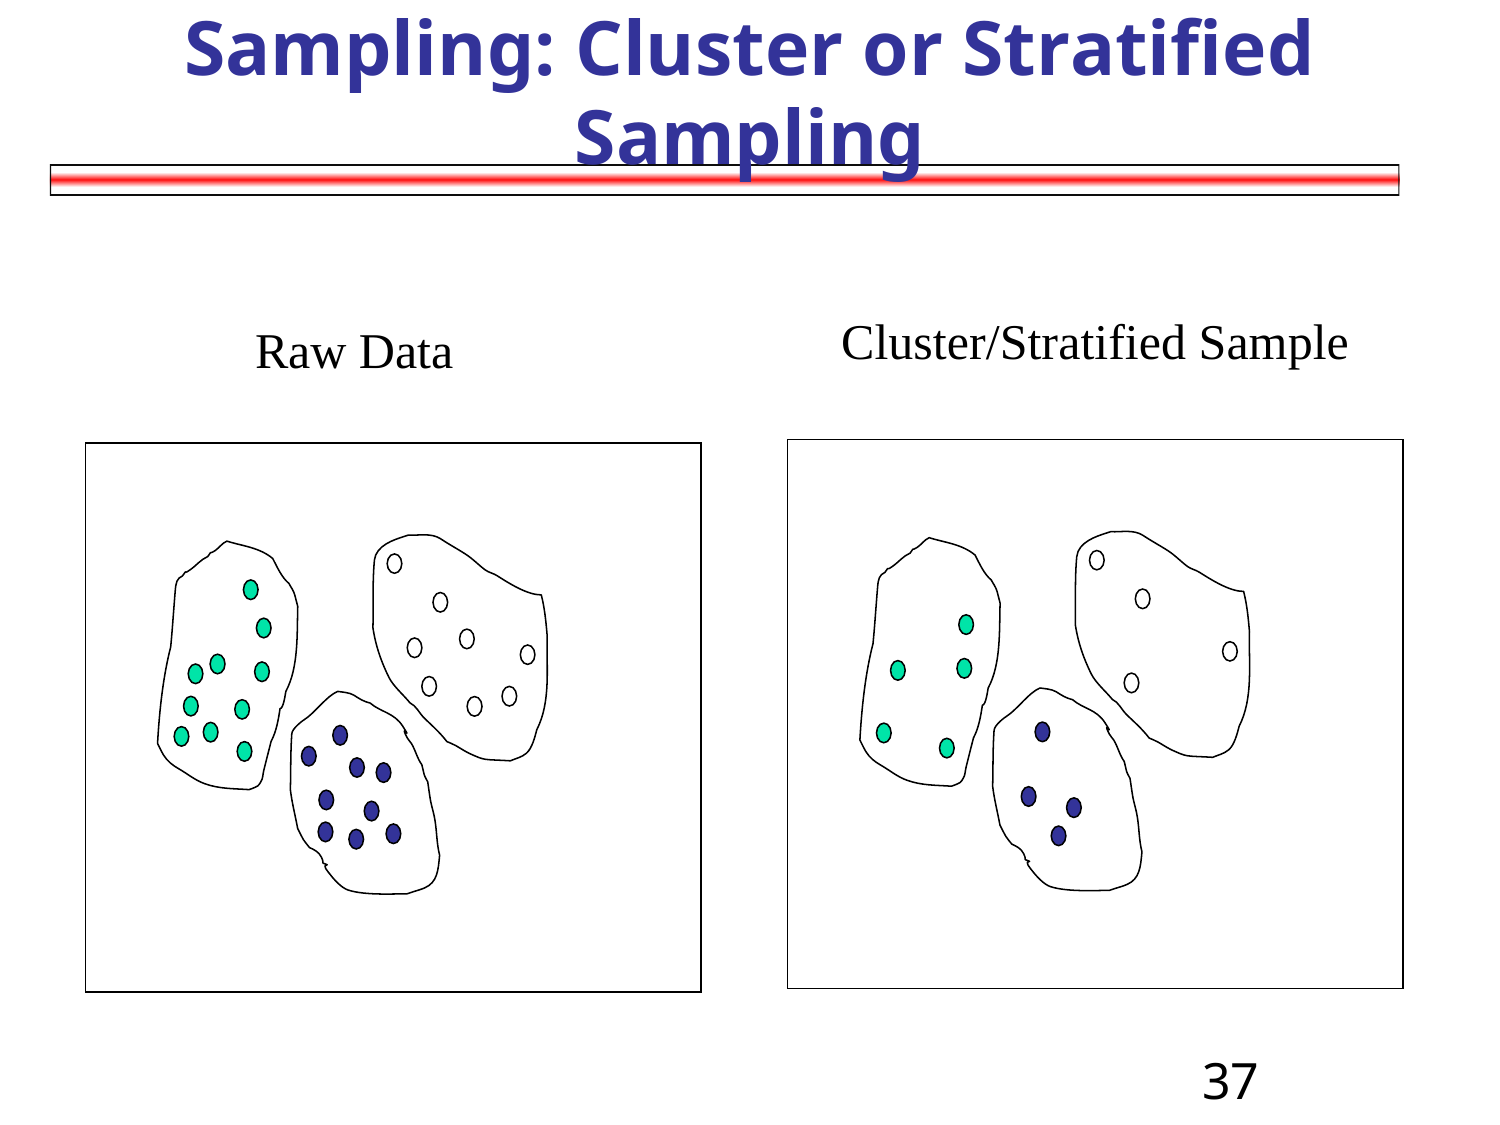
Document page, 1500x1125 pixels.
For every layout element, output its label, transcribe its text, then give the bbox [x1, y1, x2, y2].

text_box [1066, 797, 1082, 818]
text_box [1021, 786, 1036, 807]
text_box Raw Data [240, 311, 482, 387]
text_box [348, 829, 364, 849]
text_box [1135, 589, 1150, 609]
text_box [376, 762, 391, 783]
text_box [349, 757, 365, 778]
text_box [467, 696, 483, 717]
text_box [318, 790, 334, 810]
title Sampling: Cluster or Stratified Sampling [37, 0, 1463, 188]
text_box <number> [1187, 1062, 1500, 1125]
text_box [1035, 722, 1050, 742]
text_box [1051, 826, 1066, 846]
text_box [421, 676, 437, 697]
text_box [364, 801, 379, 821]
text_box [502, 686, 517, 707]
text_box [332, 725, 348, 746]
text_box [1089, 550, 1105, 570]
text_box [301, 746, 317, 766]
text_box [432, 592, 448, 613]
text_box [459, 629, 475, 649]
text_box [407, 637, 422, 658]
text_box [520, 645, 535, 665]
text_box [1222, 641, 1238, 662]
text_box [387, 553, 402, 574]
text_box [318, 822, 333, 842]
text_box Cluster/Stratified Sample [826, 301, 1365, 378]
text_box [1124, 673, 1139, 693]
text_box [386, 823, 401, 844]
